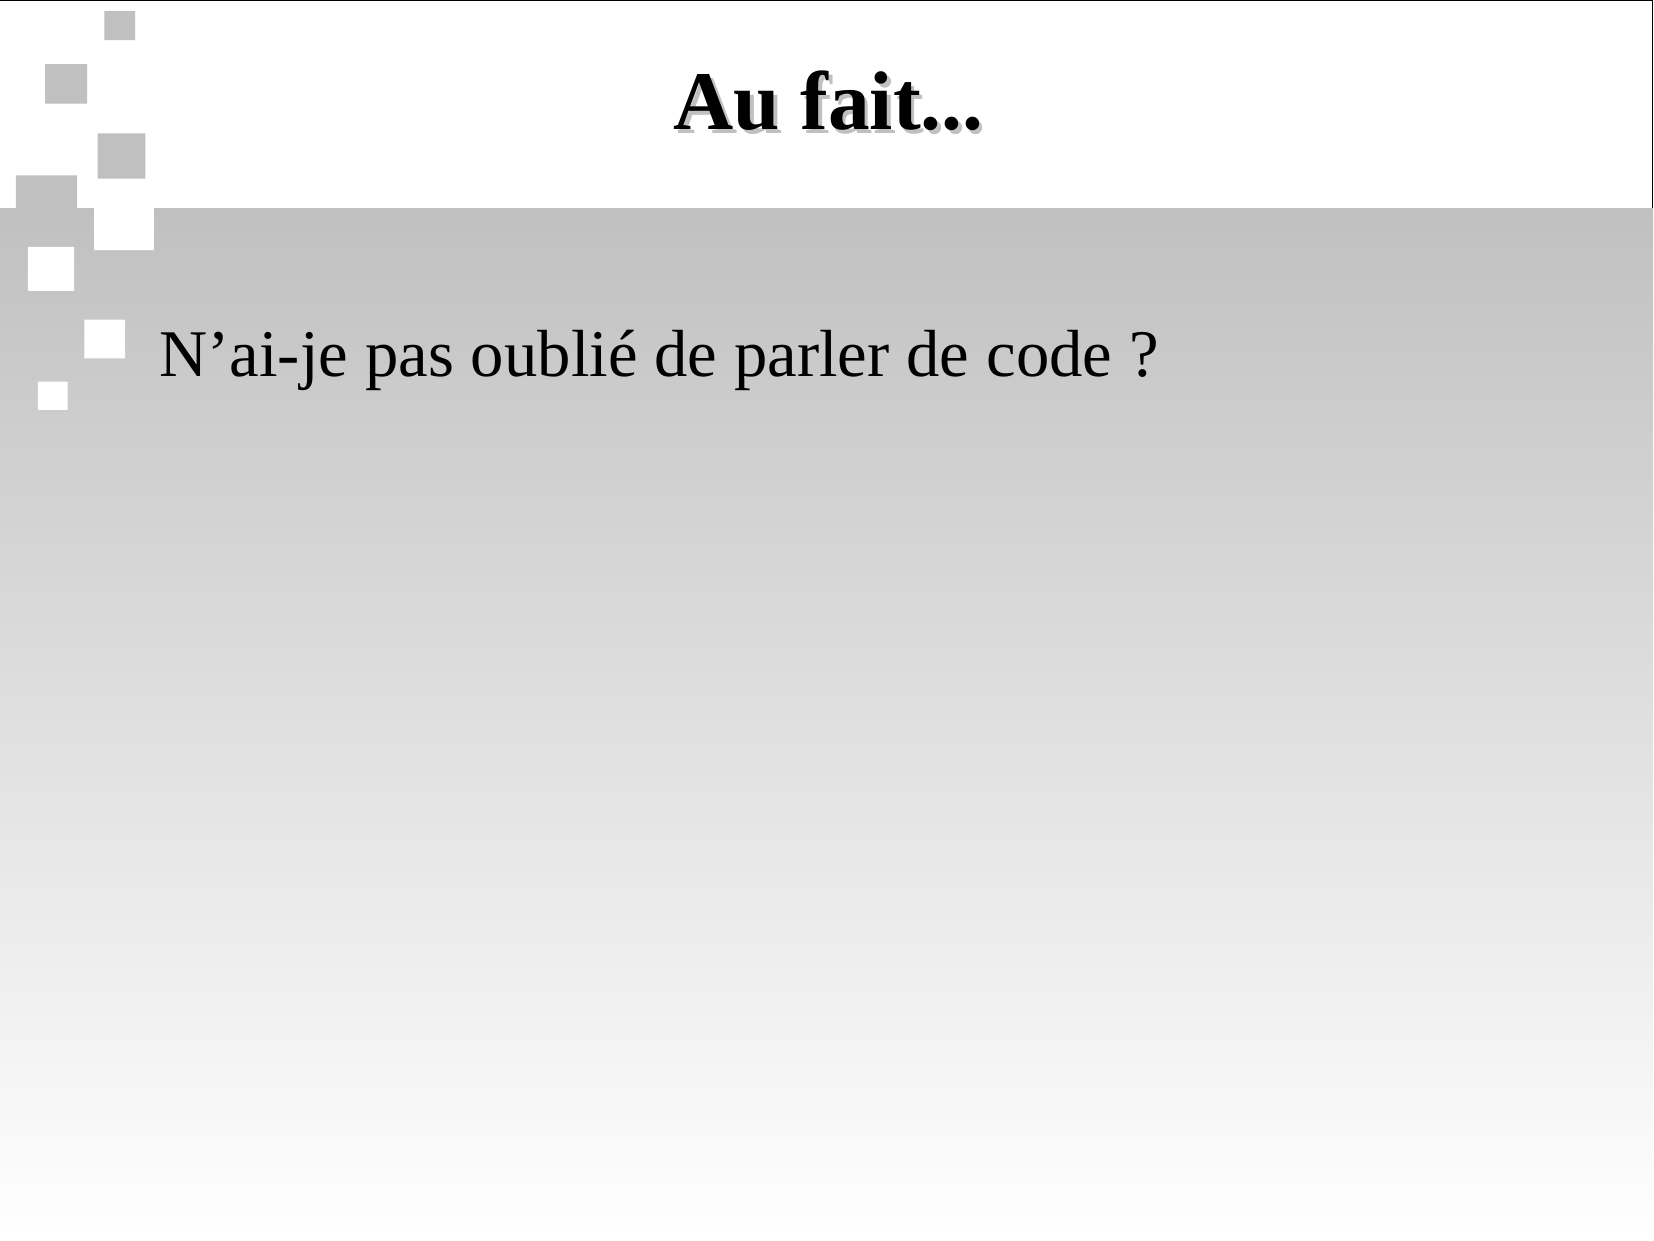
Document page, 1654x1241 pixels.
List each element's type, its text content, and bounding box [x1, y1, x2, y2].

title Au fait... [90, 0, 1567, 204]
list N’ai-je pas oublié de parler de code ? [141, 279, 1532, 1183]
